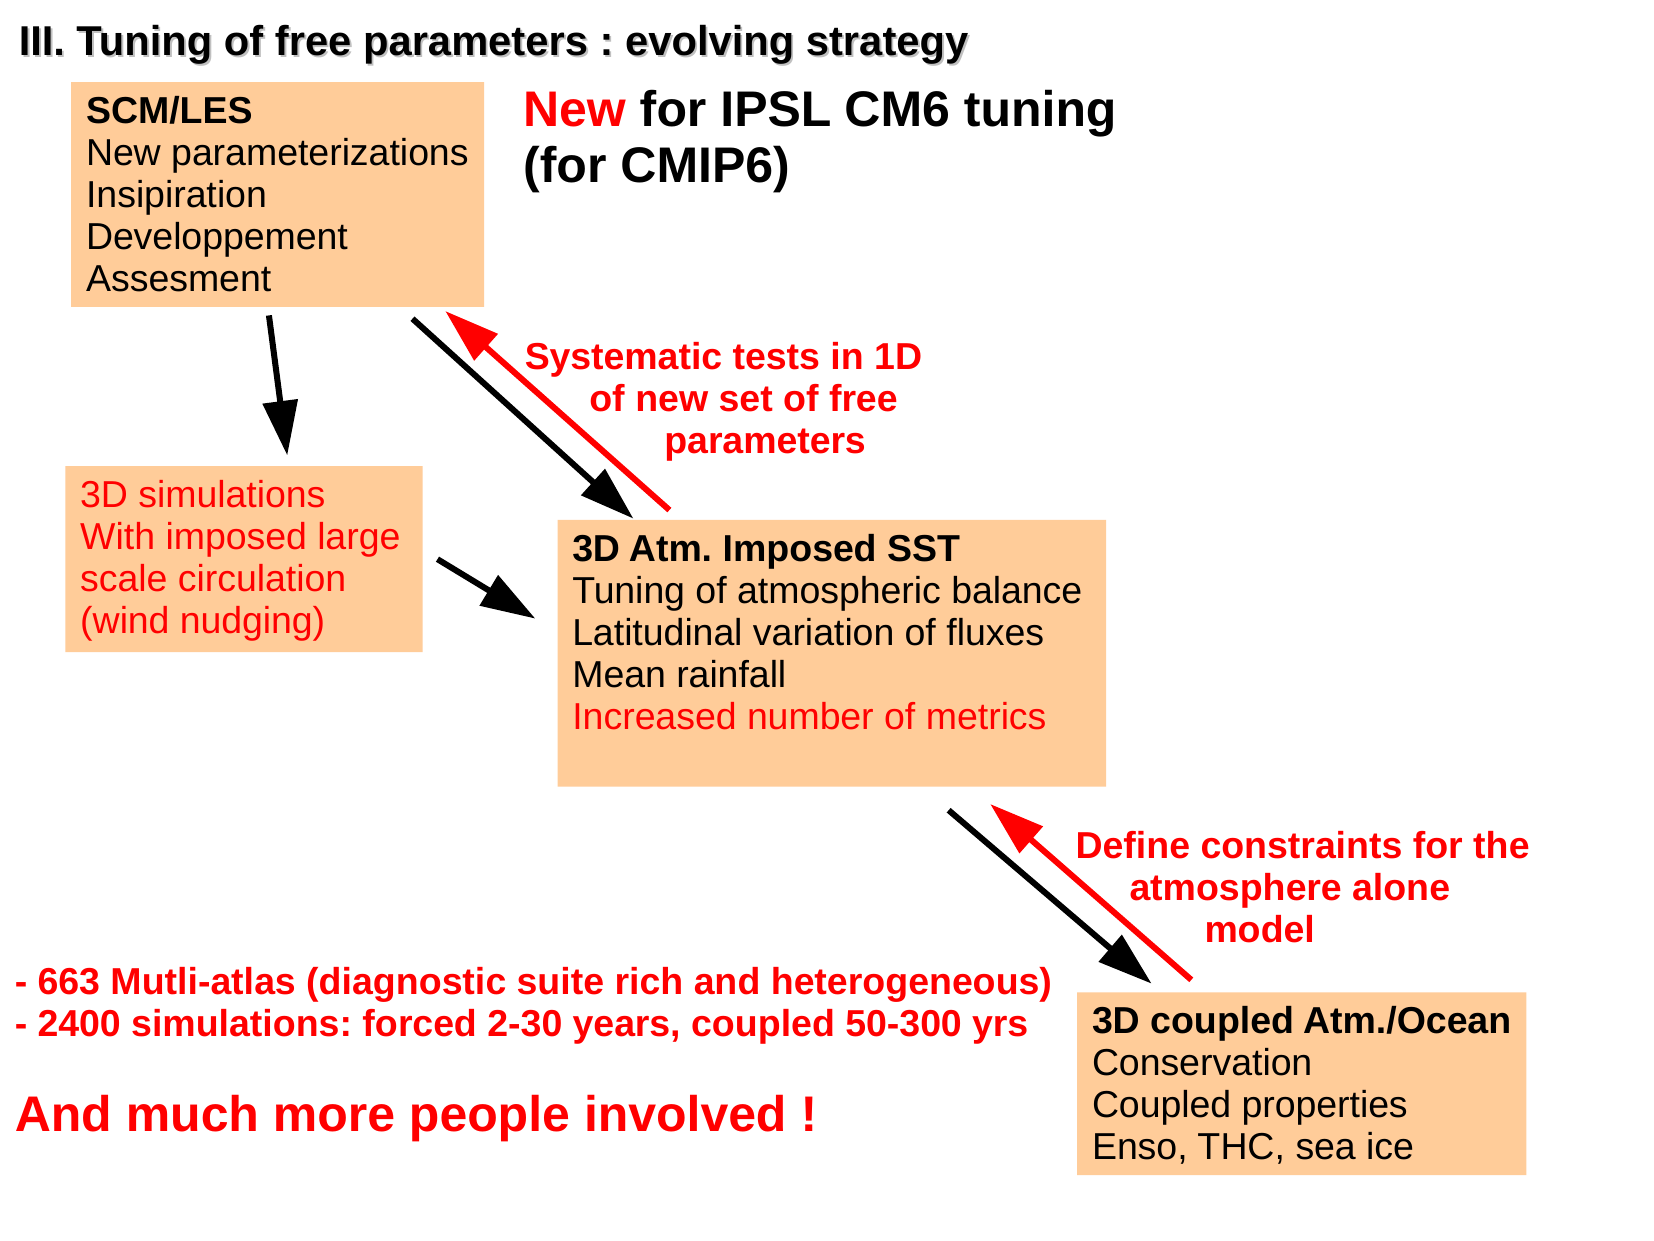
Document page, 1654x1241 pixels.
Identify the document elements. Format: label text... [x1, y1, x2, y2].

text_box - 663 Mutli-atlas (diagnostic suite rich and heterogeneous) - 2400 simulations: forced 2-30 years, coupled 50-300 yrs And much more people involved ! [0, 952, 1078, 1183]
text_box 3D simulations With imposed large scale circulation (wind nudging) [65, 466, 423, 653]
text_box Systematic tests in 1D of new set of free parameters [499, 328, 965, 489]
text_box 3D Atm. Imposed SST Tuning of atmospheric balance Latitudinal variation of fluxes Mean rainfall Increased number of metrics [557, 519, 1107, 787]
text_box New for IPSL CM6 tuning (for CMIP6) [508, 73, 1132, 202]
text_box SCM/LES New parameterizations Insipiration Developpement Assesment [71, 82, 485, 307]
text_box III. Tuning of free parameters : evolving strategy [4, 10, 1507, 72]
text_box Define constraints for the atmosphere alone model [1039, 817, 1595, 978]
text_box 3D coupled Atm./Ocean Conservation Coupled properties Enso, THC, sea ice [1078, 992, 1527, 1176]
